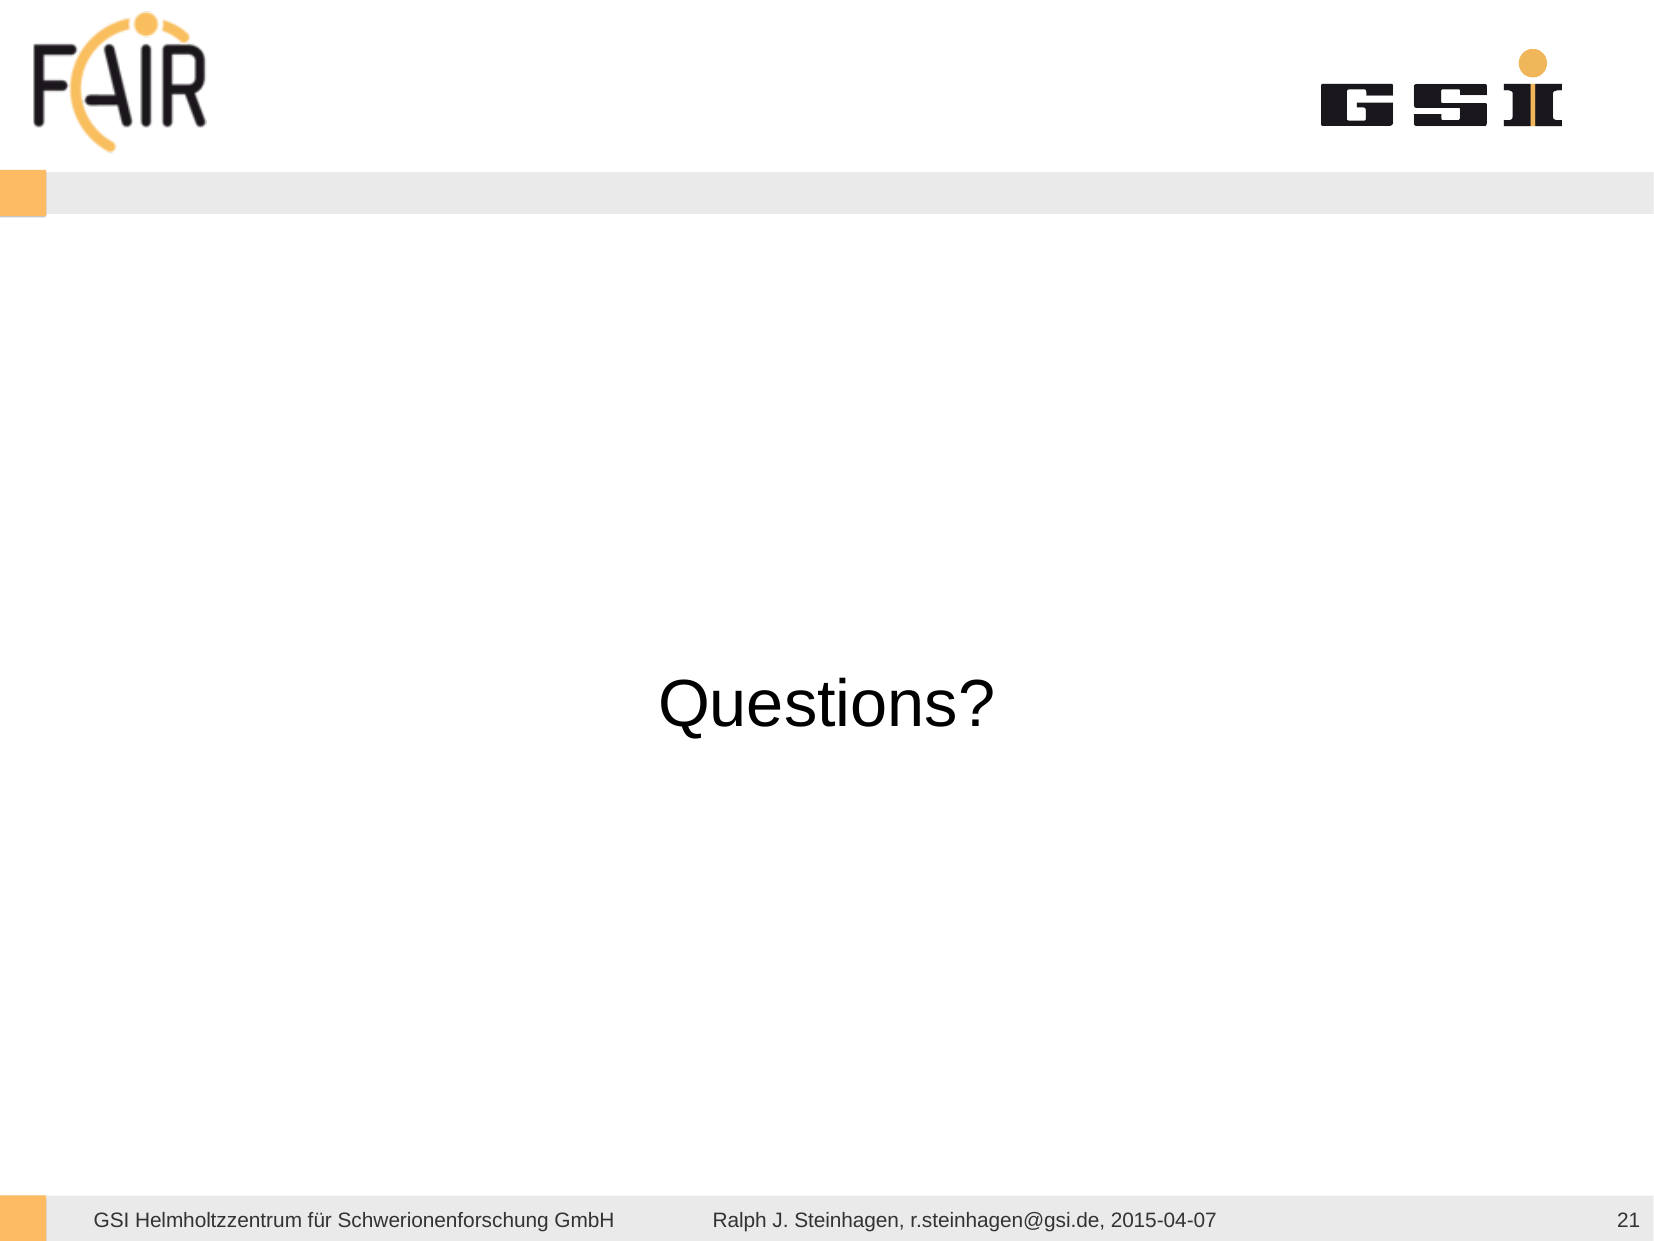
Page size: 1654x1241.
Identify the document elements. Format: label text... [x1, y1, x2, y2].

subtitle Questions? [82, 249, 1571, 1158]
picture [33, 10, 207, 155]
picture [1319, 46, 1564, 129]
